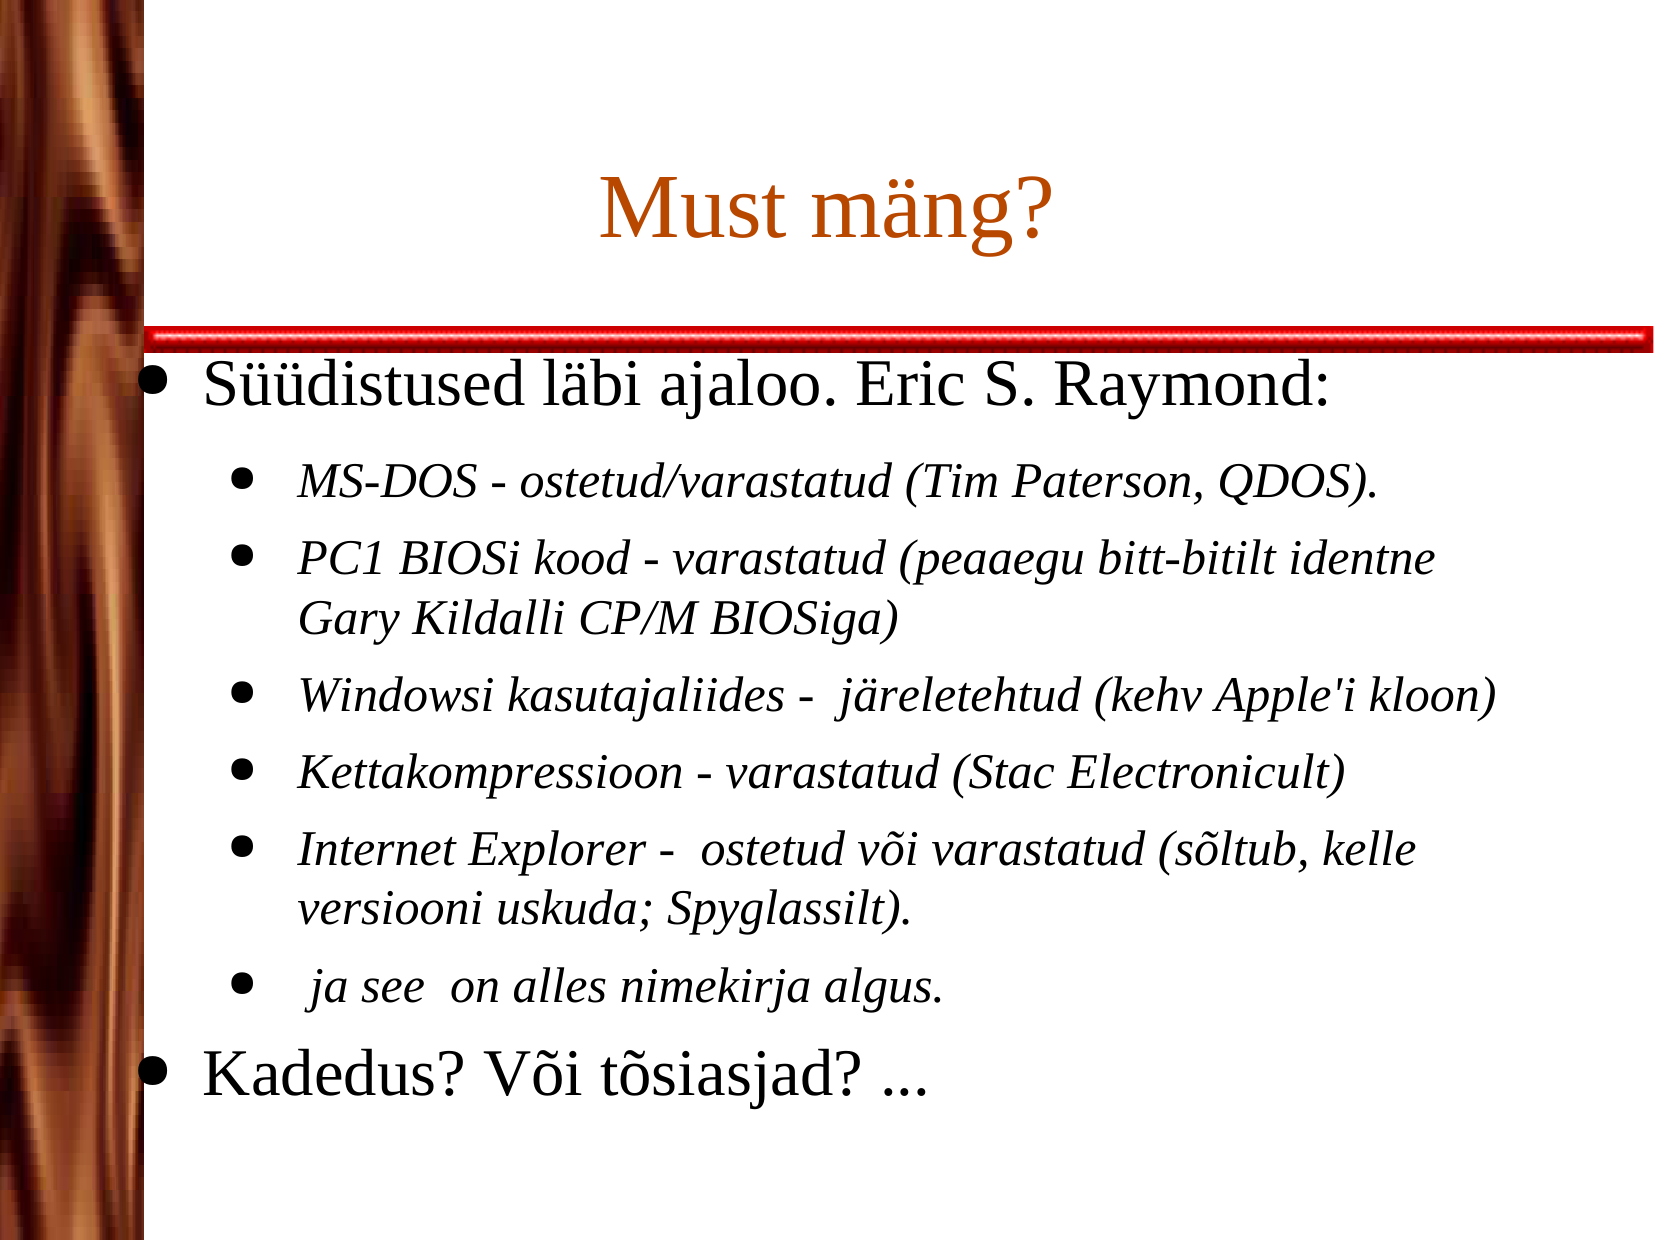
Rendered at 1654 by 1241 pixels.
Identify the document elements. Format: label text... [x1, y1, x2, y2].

list Süüdistused läbi ajaloo. Eric S. Raymond: MS-DOS - ostetud/varastatud (Tim Paterson, QDOS). PC1 BIOSi kood - varastatud (peaaegu bitt-bitilt identne Gary Kildalli CP/M BIOSiga) Windowsi kasutajaliides - järeletehtud (kehv Apple'i kloon) Kettakompressioon - varastatud (Stac Electronicult) Internet Explorer - ostetud või varastatud (sõltub, kelle versiooni uskuda; Spyglassilt). ja see on alles nimekirja algus. Kadedus? Või tõsiasjad? ... [121, 344, 1533, 1126]
picture [0, 0, 1654, 1240]
title Must mäng? [121, 100, 1533, 312]
